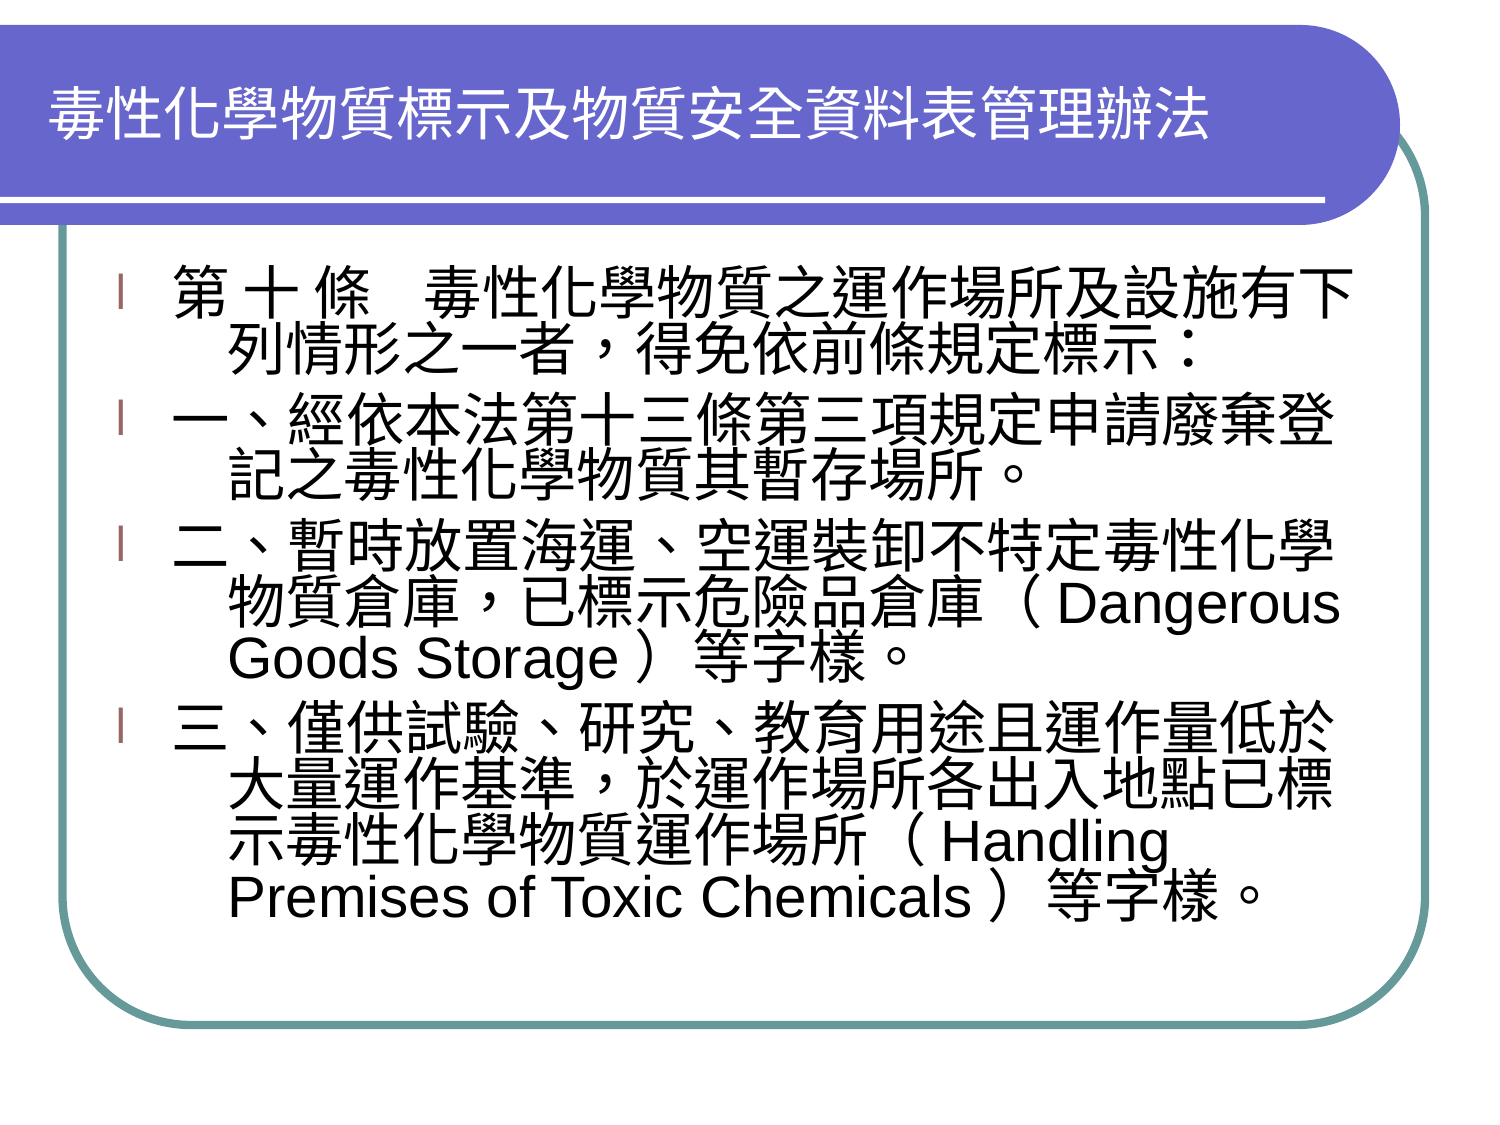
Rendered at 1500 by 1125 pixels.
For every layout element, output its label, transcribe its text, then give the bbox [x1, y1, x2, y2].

list 第 十 條 毒性化學物質之運作場所及設施有下列情形之一者，得免依前條規定標示： 一、經依本法第十三條第三項規定申請廢棄登記之毒性化學物質其暫存場所。 二、暫時放置海運、空運裝卸不特定毒性化學物質倉庫，已標示危險品倉庫（Dangerous Goods Storage）等字樣。 三、僅供試驗、研究、教育用途且運作量低於大量運作基準，於運作場所各出入地點已標示毒性化學物質運作場所（Handling Premises of Toxic Chemicals）等字樣。 [99, 262, 1400, 988]
title 毒性化學物質標示及物質安全資料表管理辦法 [32, 37, 1347, 188]
